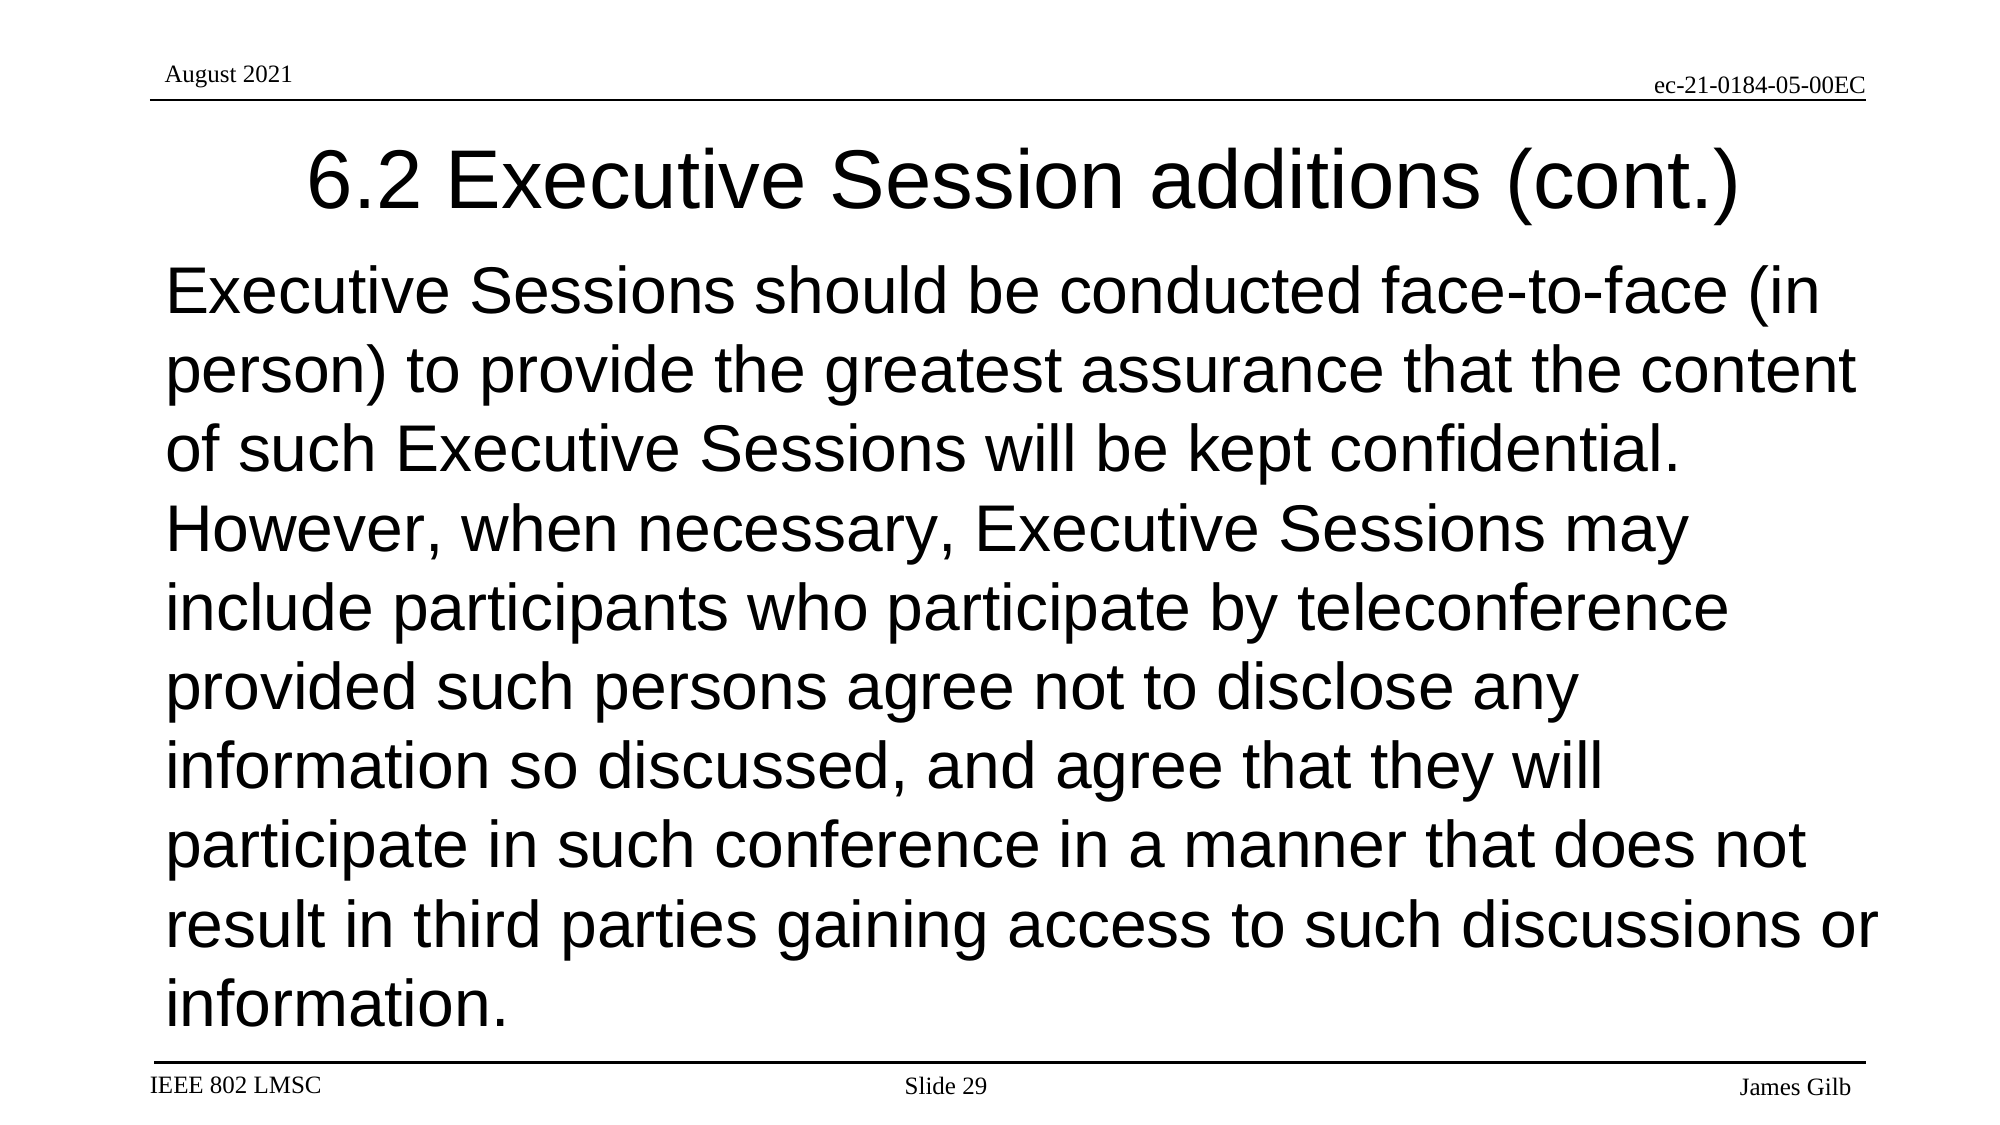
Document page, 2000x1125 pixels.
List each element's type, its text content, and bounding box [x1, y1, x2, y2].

list Executive Sessions should be conducted face-to-face (in person) to provide the greatest assurance that the content of such Executive Sessions will be kept confidential. However, when necessary, Executive Sessions may include participants who participate by teleconference provided such persons agree not to disclose any information so discussed, and agree that they will participate in such conference in a manner that does not result in third parties gaining access to such discussions or information. [149, 239, 1900, 1051]
title 6.2 Executive Session additions (cont.) [149, 112, 1900, 238]
